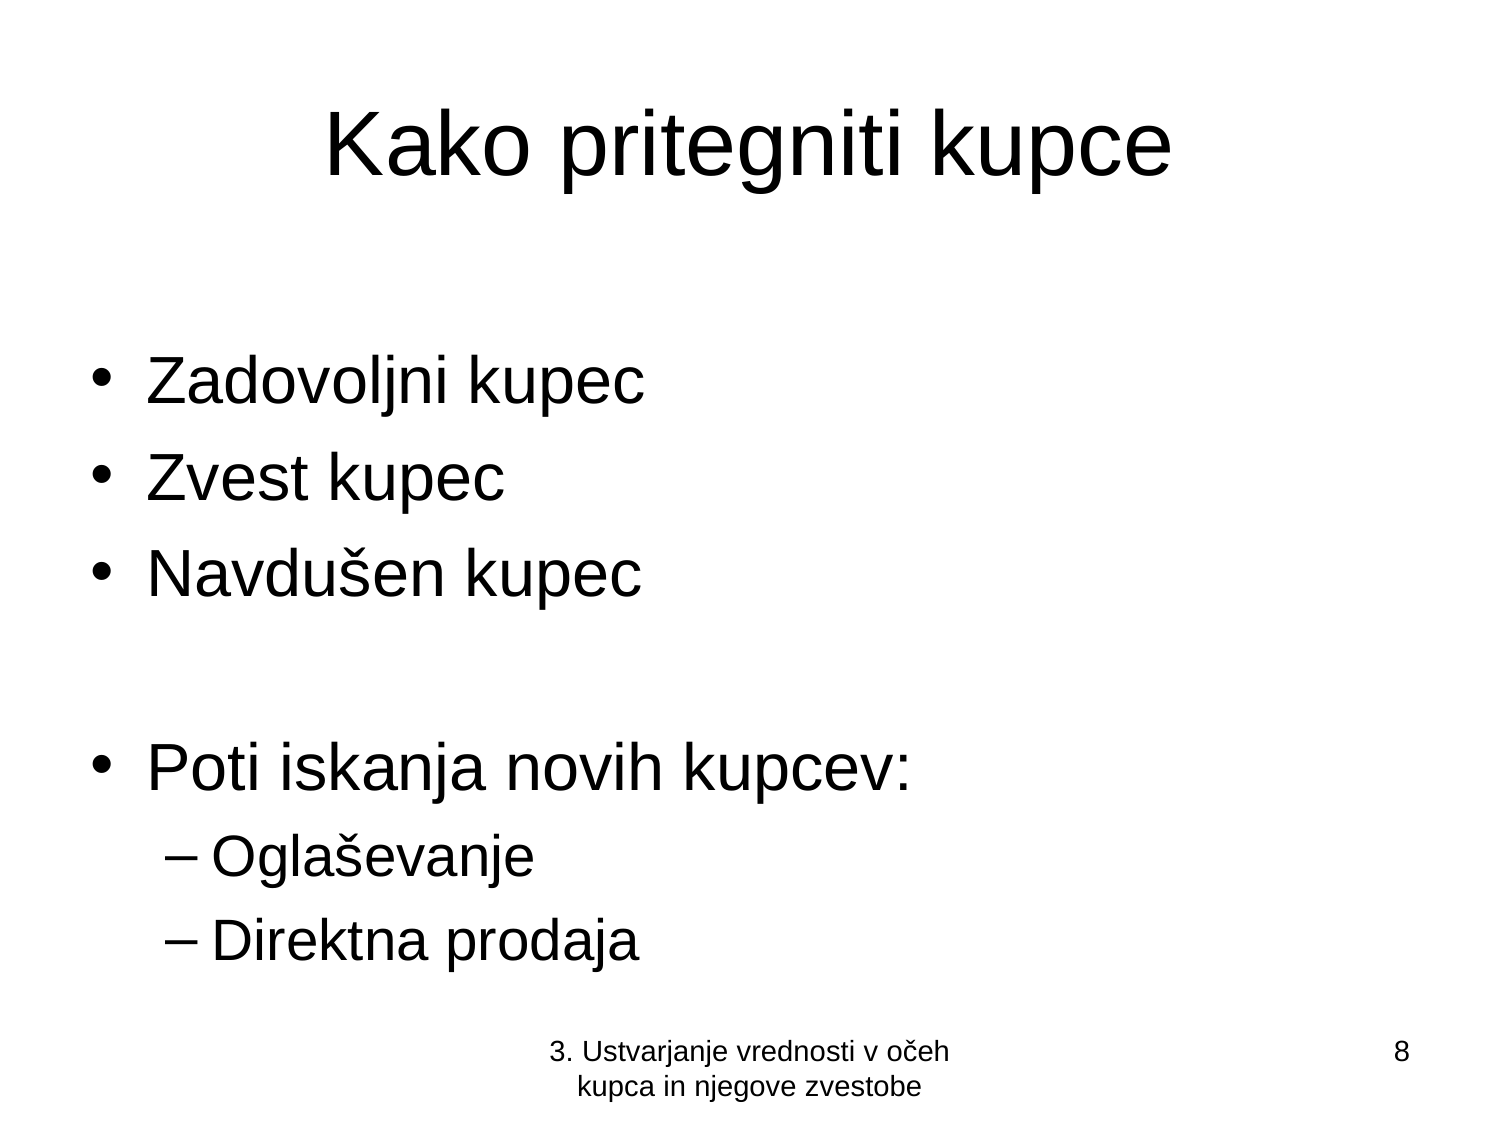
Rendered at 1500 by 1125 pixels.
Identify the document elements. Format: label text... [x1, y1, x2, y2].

text_box 3. Ustvarjanje vrednosti v očeh kupca in njegove zvestobe [512, 1024, 988, 1103]
text_box <number> [1074, 1024, 1426, 1103]
list Zadovoljni kupec Zvest kupec Navdušen kupec Poti iskanja novih kupcev: Oglaševanje Direktna prodaja [75, 262, 1426, 1006]
title Kako pritegniti kupce [75, 45, 1426, 233]
